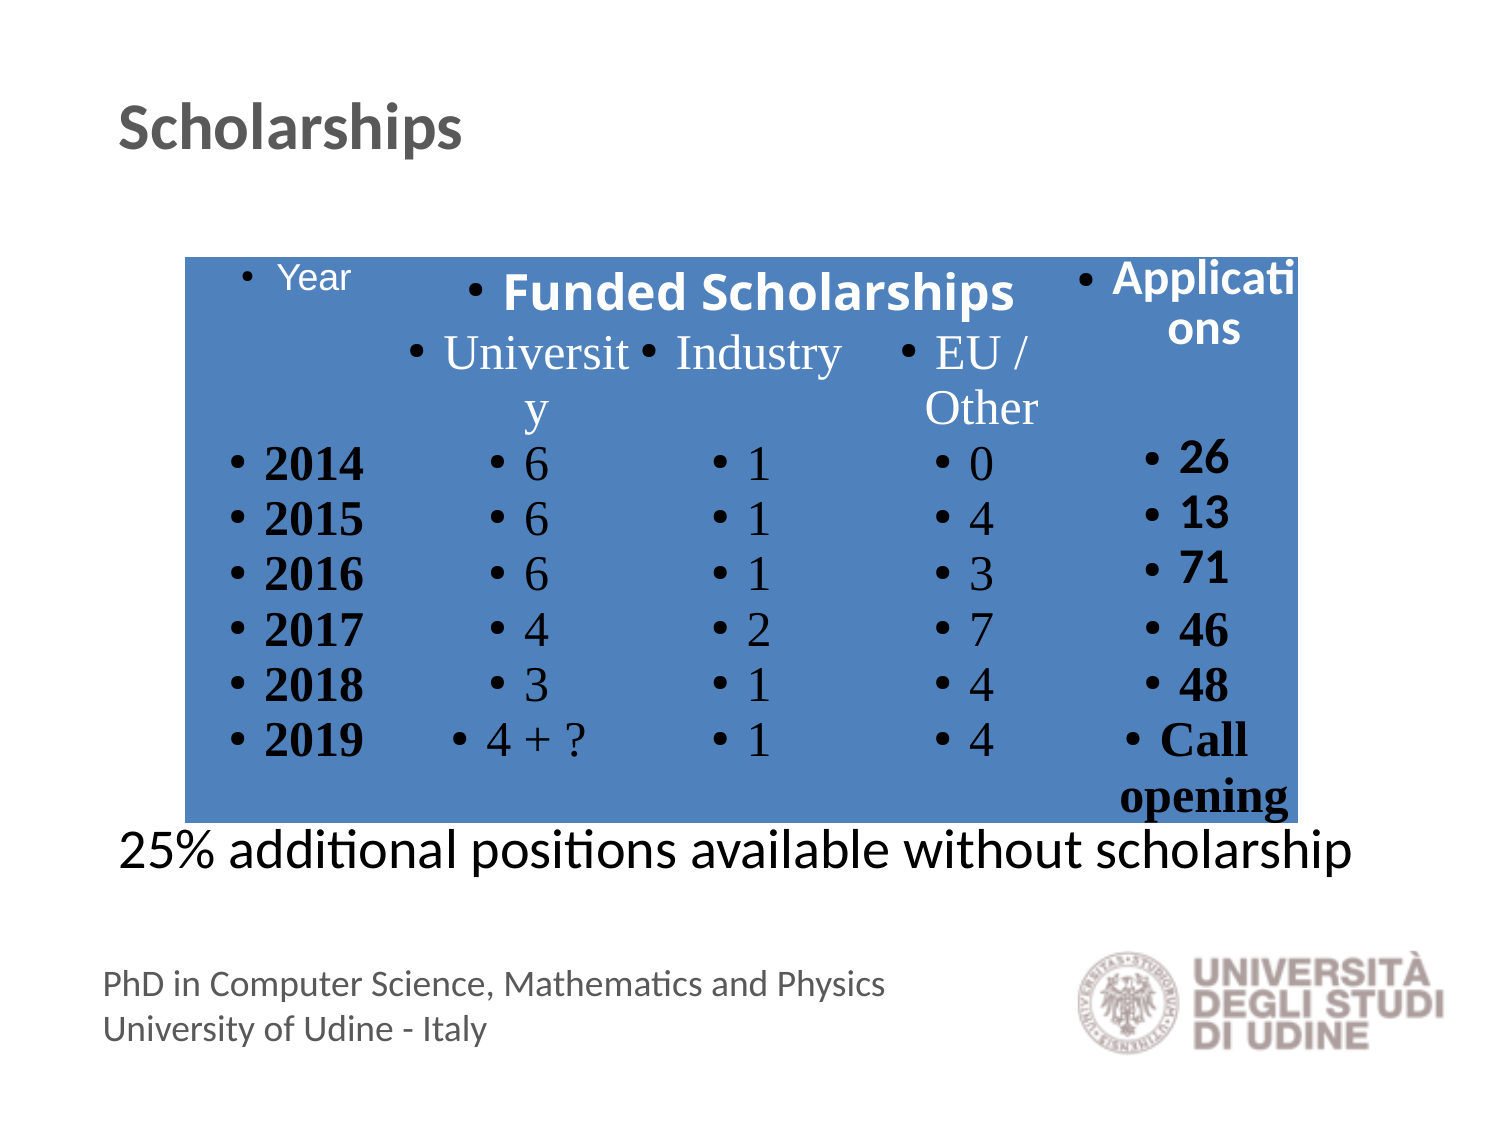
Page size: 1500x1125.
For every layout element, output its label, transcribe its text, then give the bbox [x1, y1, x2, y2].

table_cell 2 [630, 602, 853, 657]
table_header Applications [1075, 257, 1298, 436]
table_cell 2019 [185, 712, 408, 823]
table_cell EU / Other [853, 325, 1075, 436]
table_cell 3 [853, 546, 1075, 602]
table_cell 2017 [185, 602, 408, 657]
table_cell 6 [408, 436, 630, 491]
table_cell 48 [1075, 657, 1298, 712]
table_cell Industry [630, 325, 853, 436]
table_cell 1 [630, 657, 853, 712]
table_cell 0 [853, 436, 1075, 491]
subtitle 25% additional positions available without scholarship [103, 812, 1379, 901]
table_cell 4 + ? [408, 712, 630, 823]
table_cell 4 [408, 602, 630, 657]
table_cell 4 [853, 491, 1075, 546]
table_cell 26 [1075, 436, 1298, 491]
table_header Year [185, 257, 408, 436]
table_cell 4 [853, 657, 1075, 712]
picture [1076, 950, 1447, 1058]
table_cell 6 [408, 546, 630, 602]
text_box Scholarships [103, 75, 1379, 188]
table_cell 13 [1075, 491, 1298, 546]
table_cell Call opening [1075, 712, 1298, 823]
table_cell University [408, 325, 630, 436]
table_cell 3 [408, 657, 630, 712]
table_cell 7 [853, 602, 1075, 657]
table_cell 4 [853, 712, 1075, 823]
table_cell 1 [630, 491, 853, 546]
title PhD in Computer Science, Mathematics and Physics University of Udine - Italy [87, 928, 938, 1079]
table_cell 46 [1075, 602, 1298, 657]
table_cell 1 [630, 546, 853, 602]
table_cell 2014 [185, 436, 408, 491]
table_cell 2018 [185, 657, 408, 712]
table_cell 6 [408, 491, 630, 546]
table_cell 2015 [185, 491, 408, 546]
table_cell 2016 [185, 546, 408, 602]
table_cell 71 [1075, 546, 1298, 602]
table_cell 1 [630, 712, 853, 823]
table_header Funded Scholarships [408, 257, 1075, 325]
table_cell 1 [630, 436, 853, 491]
